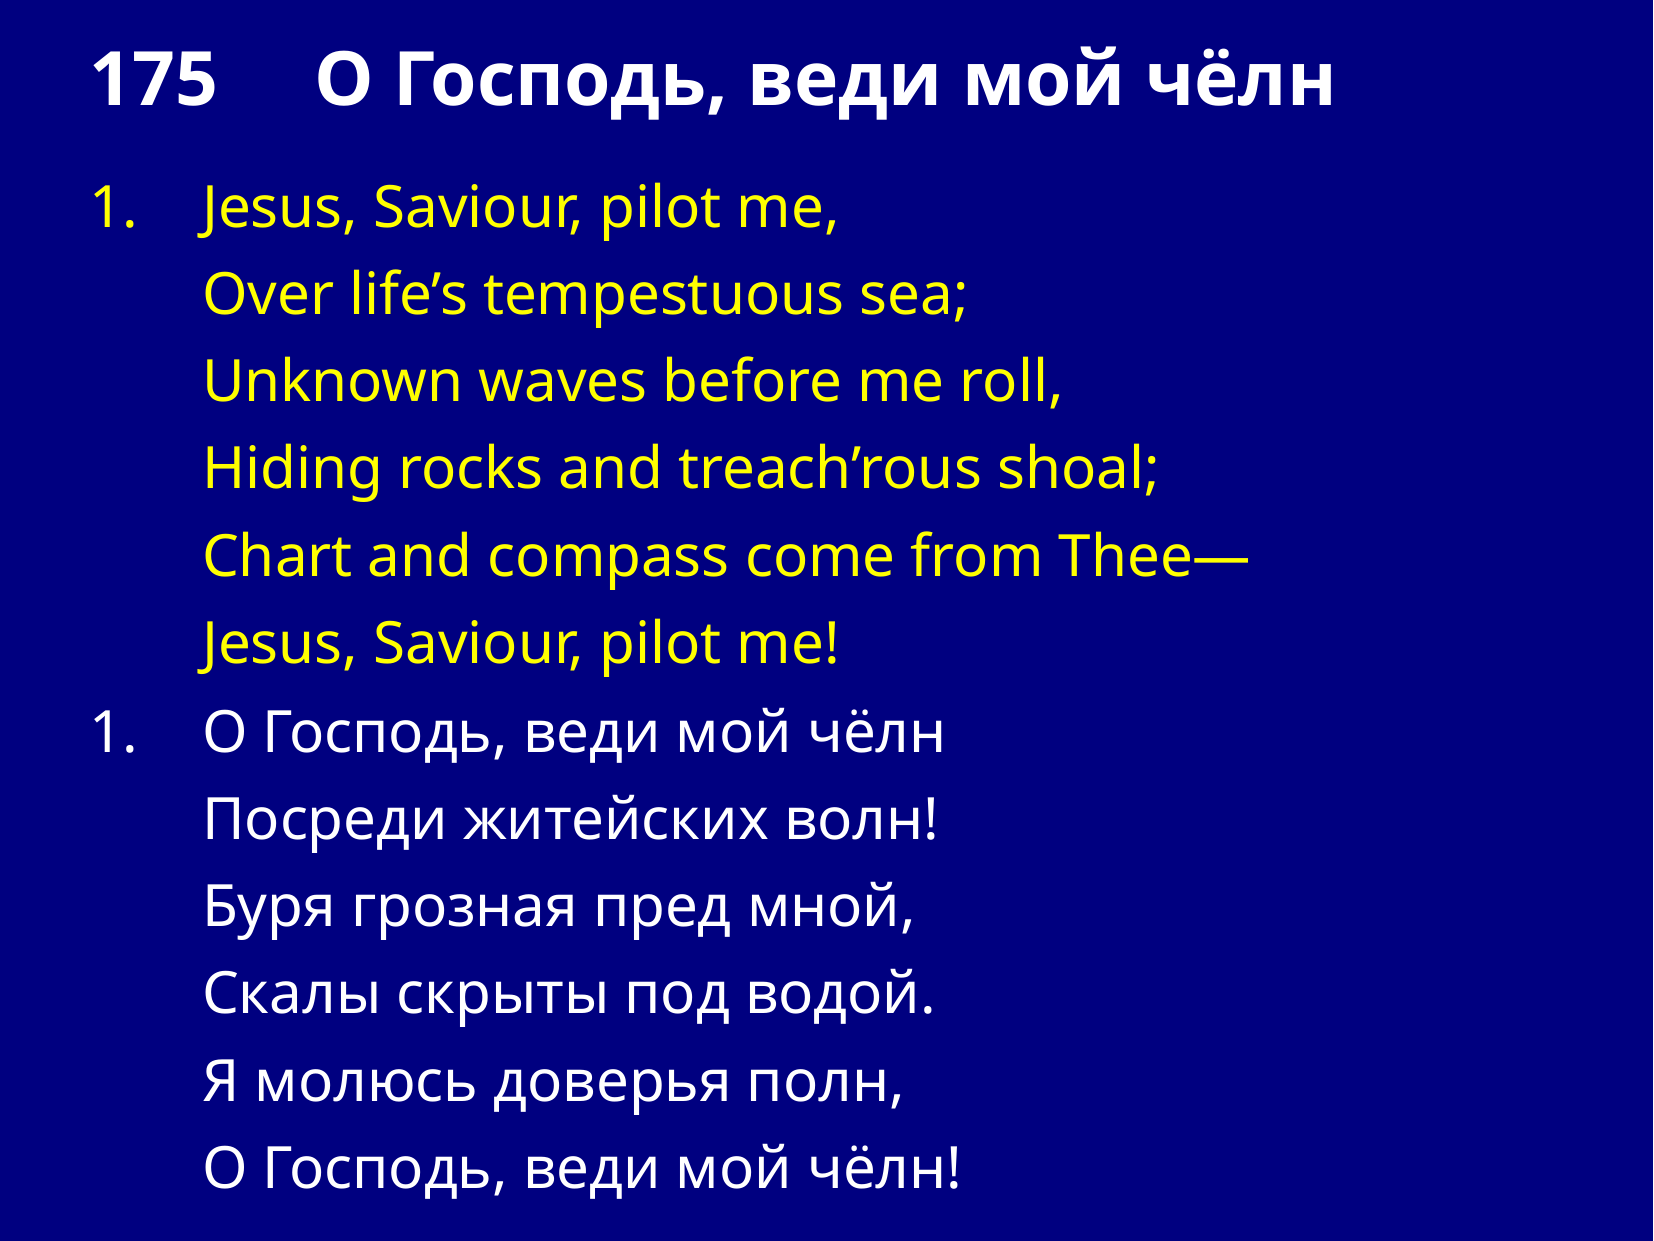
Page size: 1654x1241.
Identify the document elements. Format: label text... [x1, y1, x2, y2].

text_box 1. Jesus, Saviour, pilot me, Over life’s tempestuous sea; Unknown waves before me roll, Hiding rocks and treach’rous shoal; Chart and compass come from Thee— Jesus, Saviour, pilot me! [75, 150, 1576, 638]
text_box 175 О Господь, веди мой чёлн [75, 18, 1576, 131]
text_box 1. О Господь, веди мой чёлн Посреди житейских волн! Буря грозная пред мной, Скалы скрыты под водой. Я молюсь доверья полн, О Господь, веди мой чёлн! [75, 675, 1576, 1163]
